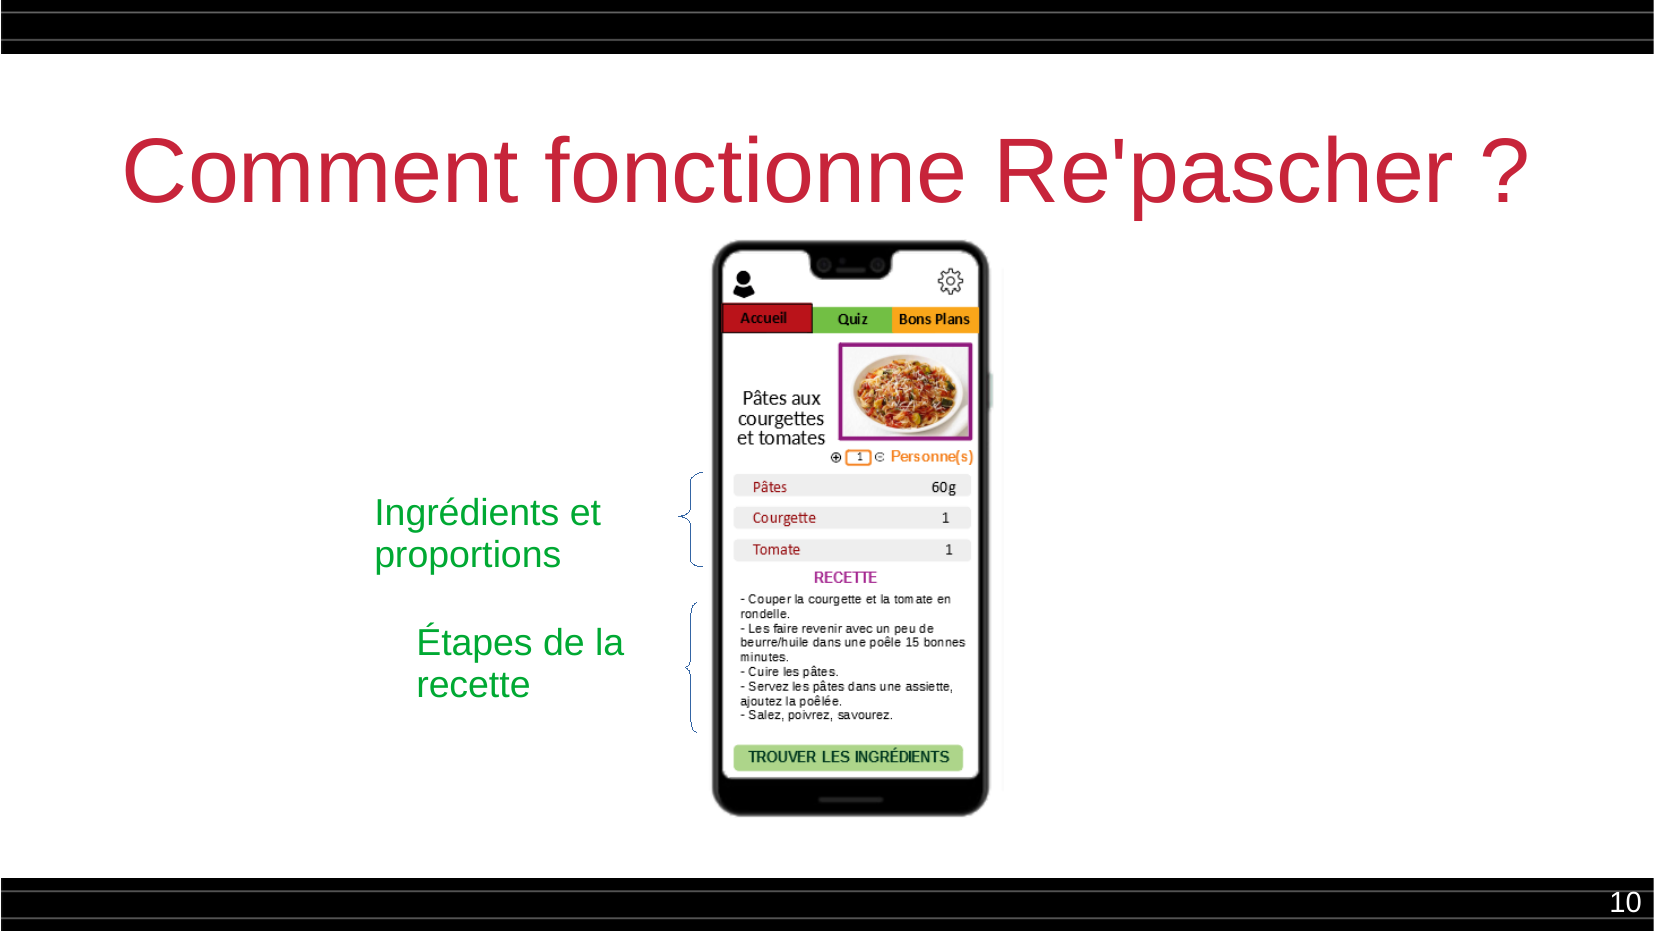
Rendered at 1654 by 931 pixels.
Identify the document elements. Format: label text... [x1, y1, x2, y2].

picture [1, 878, 1654, 931]
picture [702, 238, 1004, 827]
title Comment fonctionne Re'pascher ? [82, 92, 1571, 249]
picture [1, 0, 1654, 54]
text_box Étapes de la recette [401, 614, 674, 713]
text_box Ingrédients et proportions [359, 484, 655, 584]
